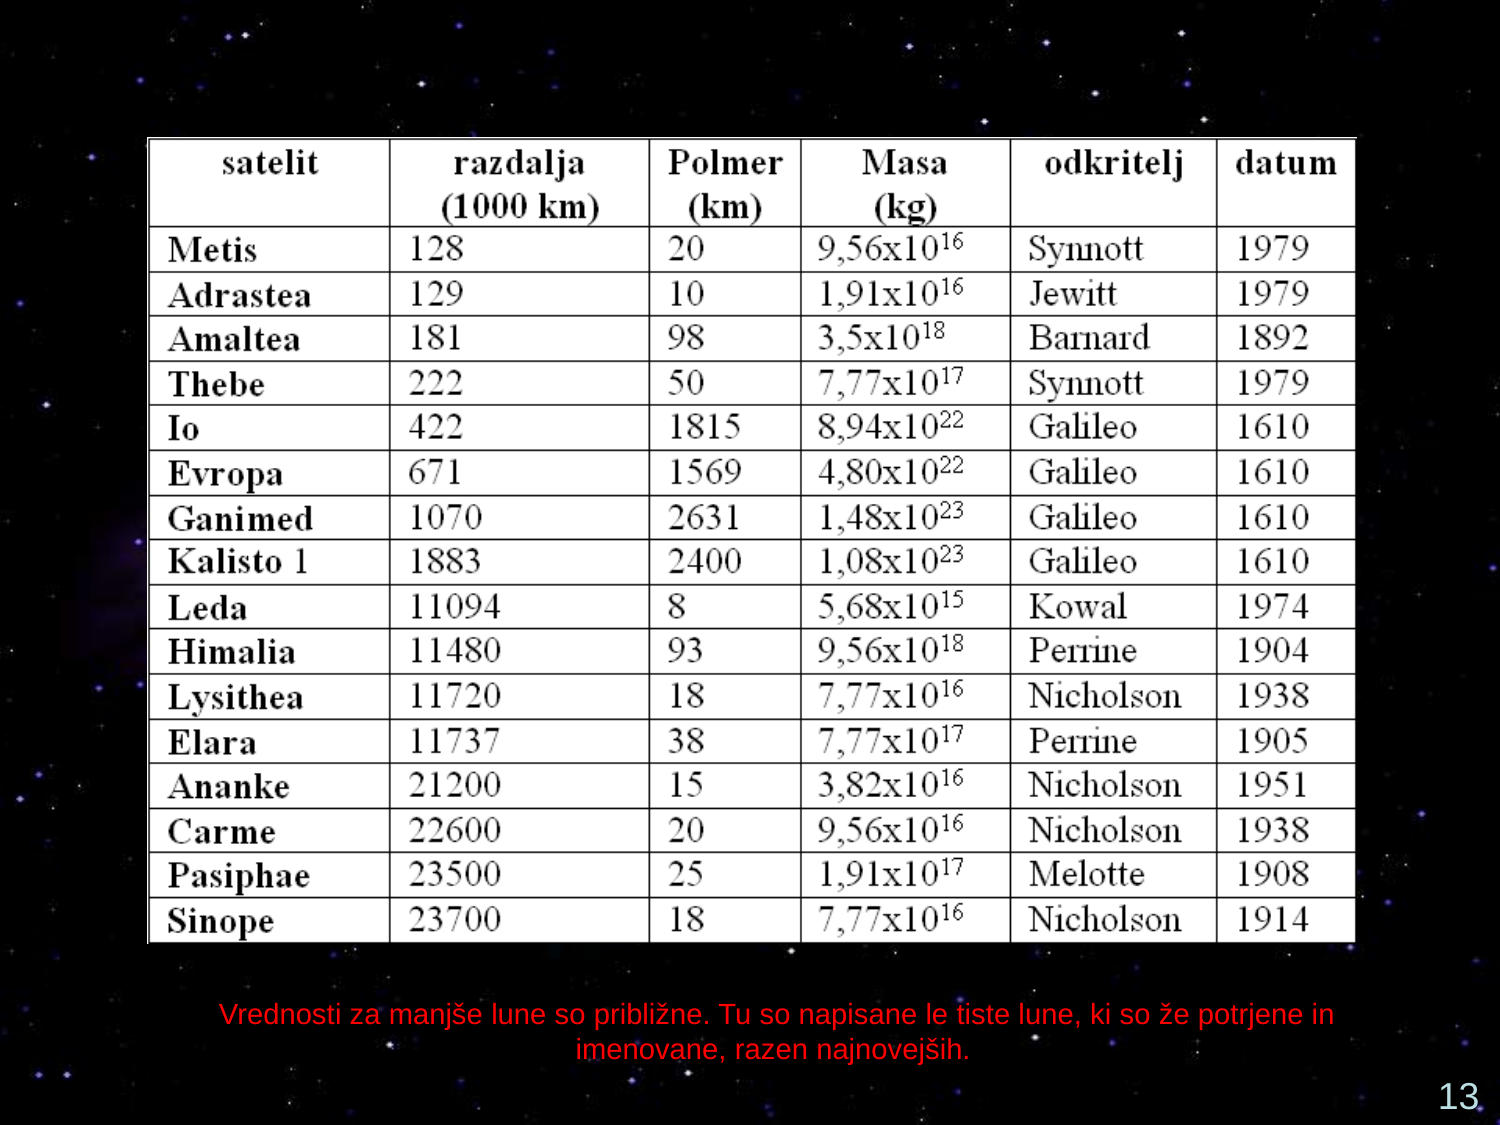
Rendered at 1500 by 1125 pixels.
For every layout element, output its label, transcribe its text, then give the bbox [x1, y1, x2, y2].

picture [0, 0, 1500, 1125]
text_box 13 [1423, 1064, 1500, 1125]
text_box Vrednosti za manjše lune so približne. Tu so napisane le tiste lune, ki so že potrjene in imenovane, razen najnovejših. [171, 987, 1376, 1073]
